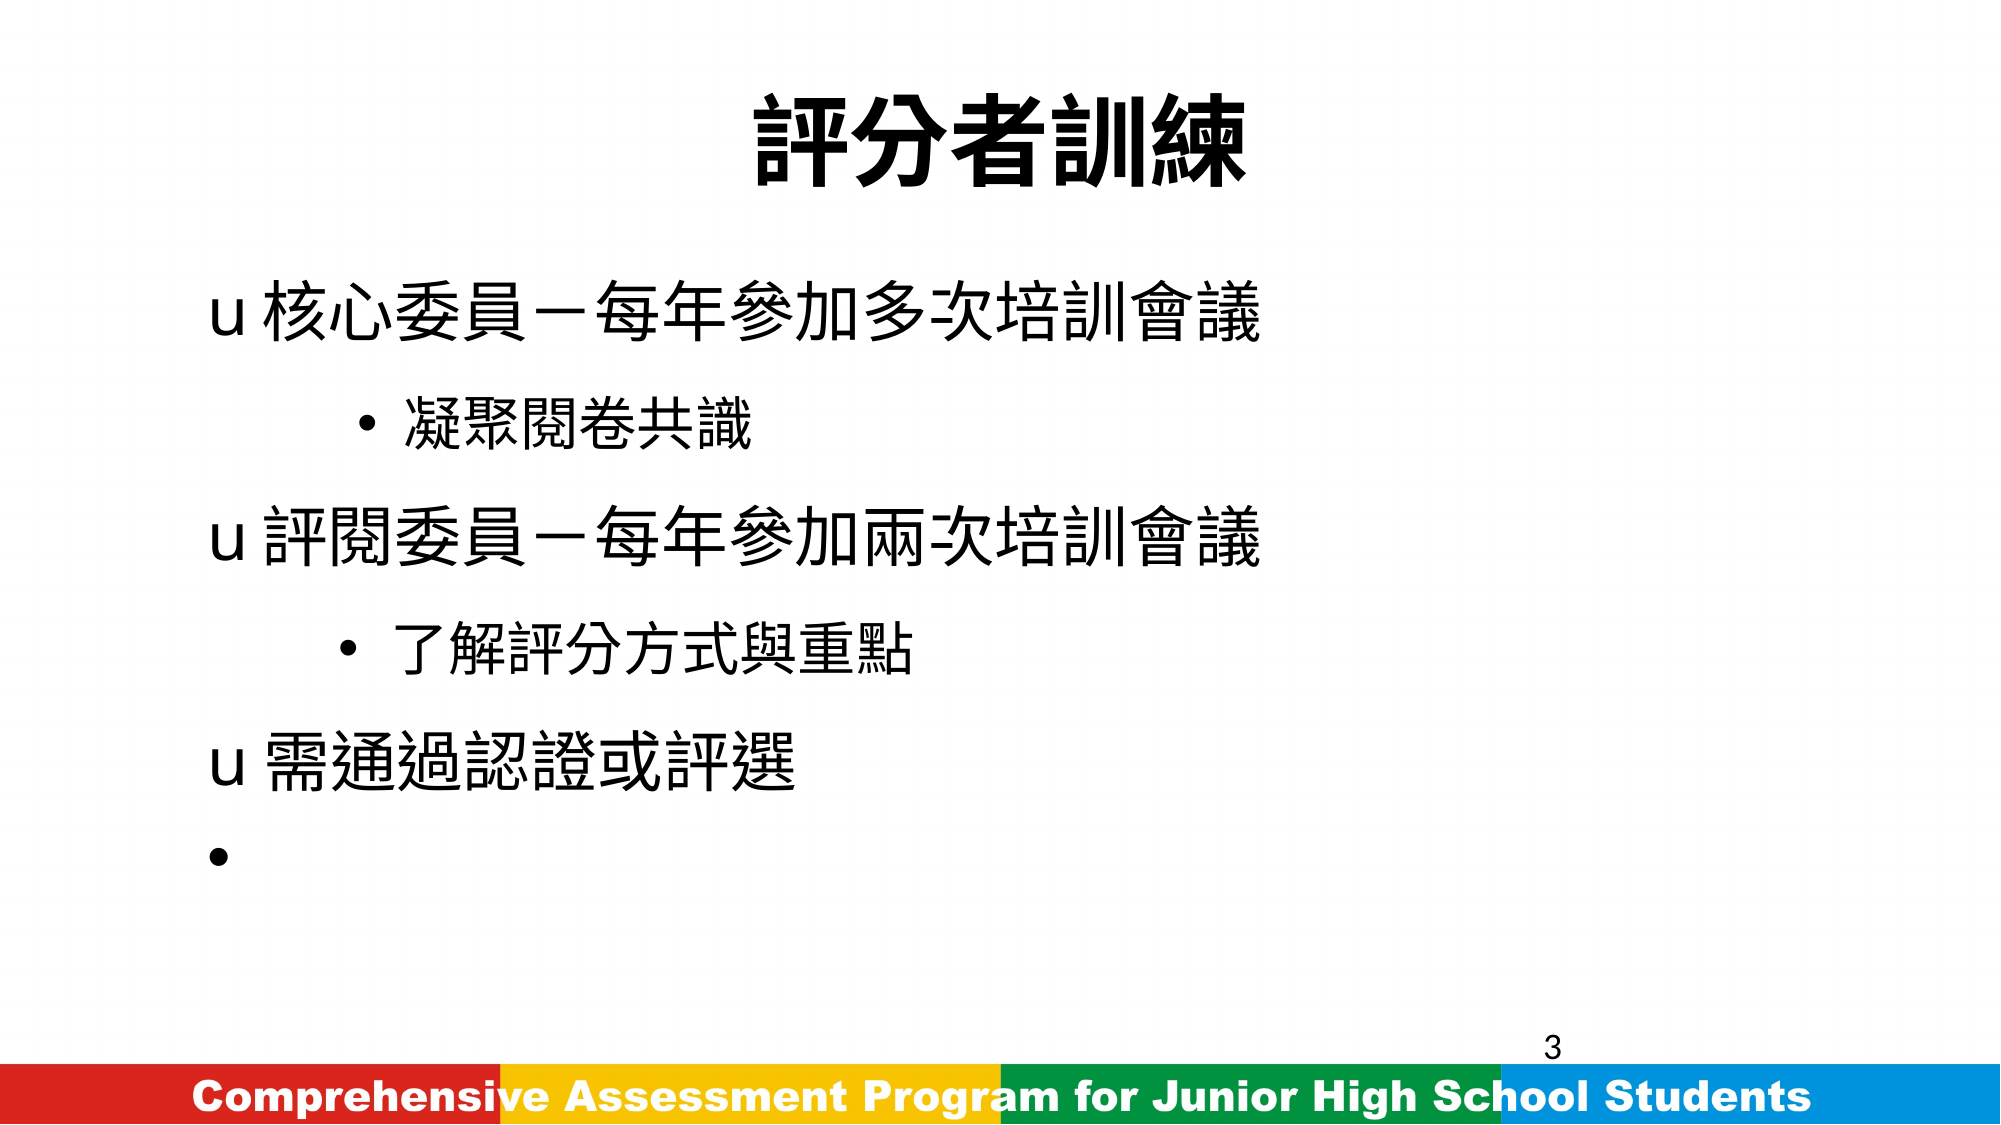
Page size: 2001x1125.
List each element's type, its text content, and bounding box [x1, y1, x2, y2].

list 核心委員－每年參加多次培訓會議 凝聚閱卷共識 評閱委員－每年參加兩次培訓會議 了解評分方式與重點 需通過認證或評選 [191, 262, 1900, 1005]
text_box 3 [1528, 1014, 1995, 1075]
title 評分者訓練 [99, 45, 1900, 233]
